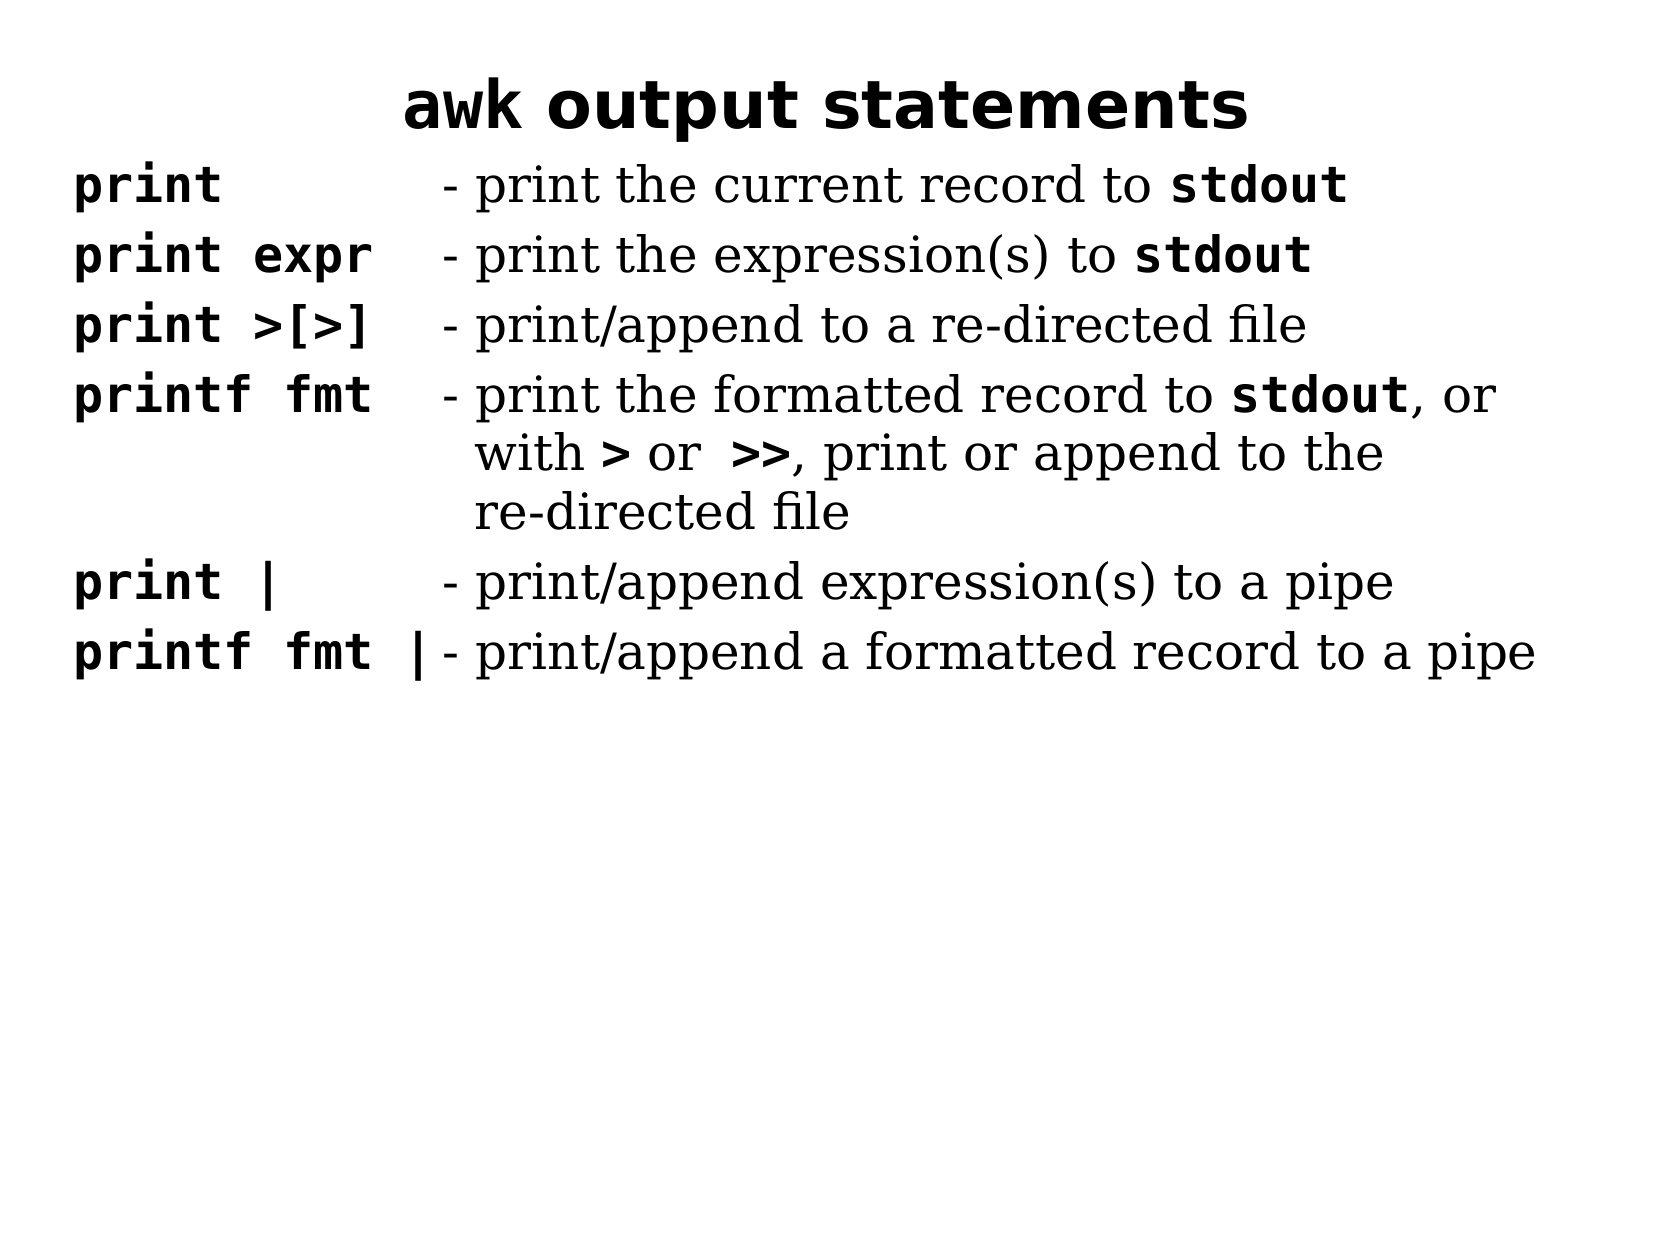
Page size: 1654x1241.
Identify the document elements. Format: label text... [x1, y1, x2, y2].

text_box awk output statements print - print the current record to stdout print expr - print the expression(s) to stdout print >[>] - print/append to a re-directed file printf fmt - print the formatted record to stdout, or with > or >>, print or append to the re-directed file print | - print/append expression(s) to a pipe printf fmt | - print/append a formatted record to a pipe [59, 59, 1595, 689]
